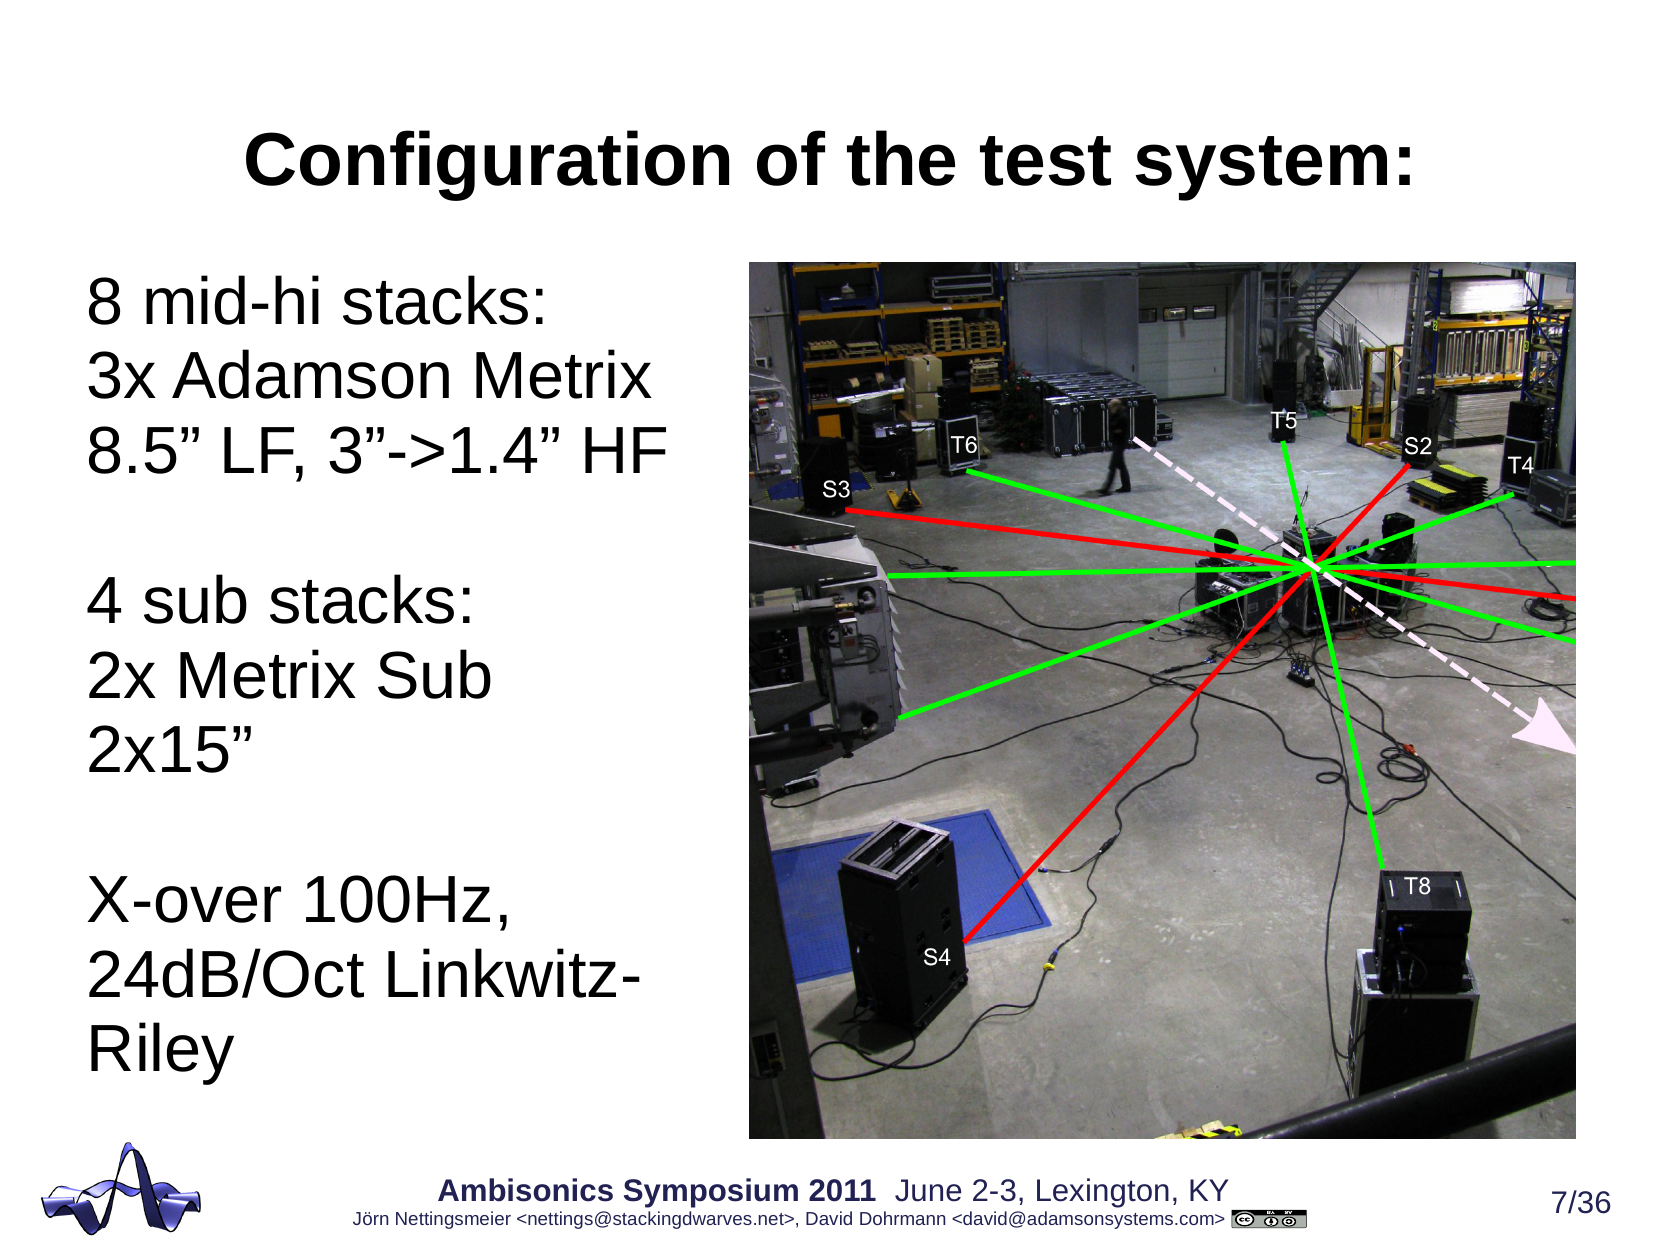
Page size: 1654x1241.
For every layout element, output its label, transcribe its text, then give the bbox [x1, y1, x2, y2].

picture [749, 262, 1576, 1139]
title Configuration of the test system: [86, 55, 1576, 263]
subtitle 8 mid-hi stacks: 3x Adamson Metrix 8.5” LF, 3”->1.4” HF 4 sub stacks: 2x Metrix Sub 2x15” X-over 100Hz, 24dB/Oct Linkwitz-Riley [86, 262, 713, 1088]
picture [37, 1130, 208, 1241]
